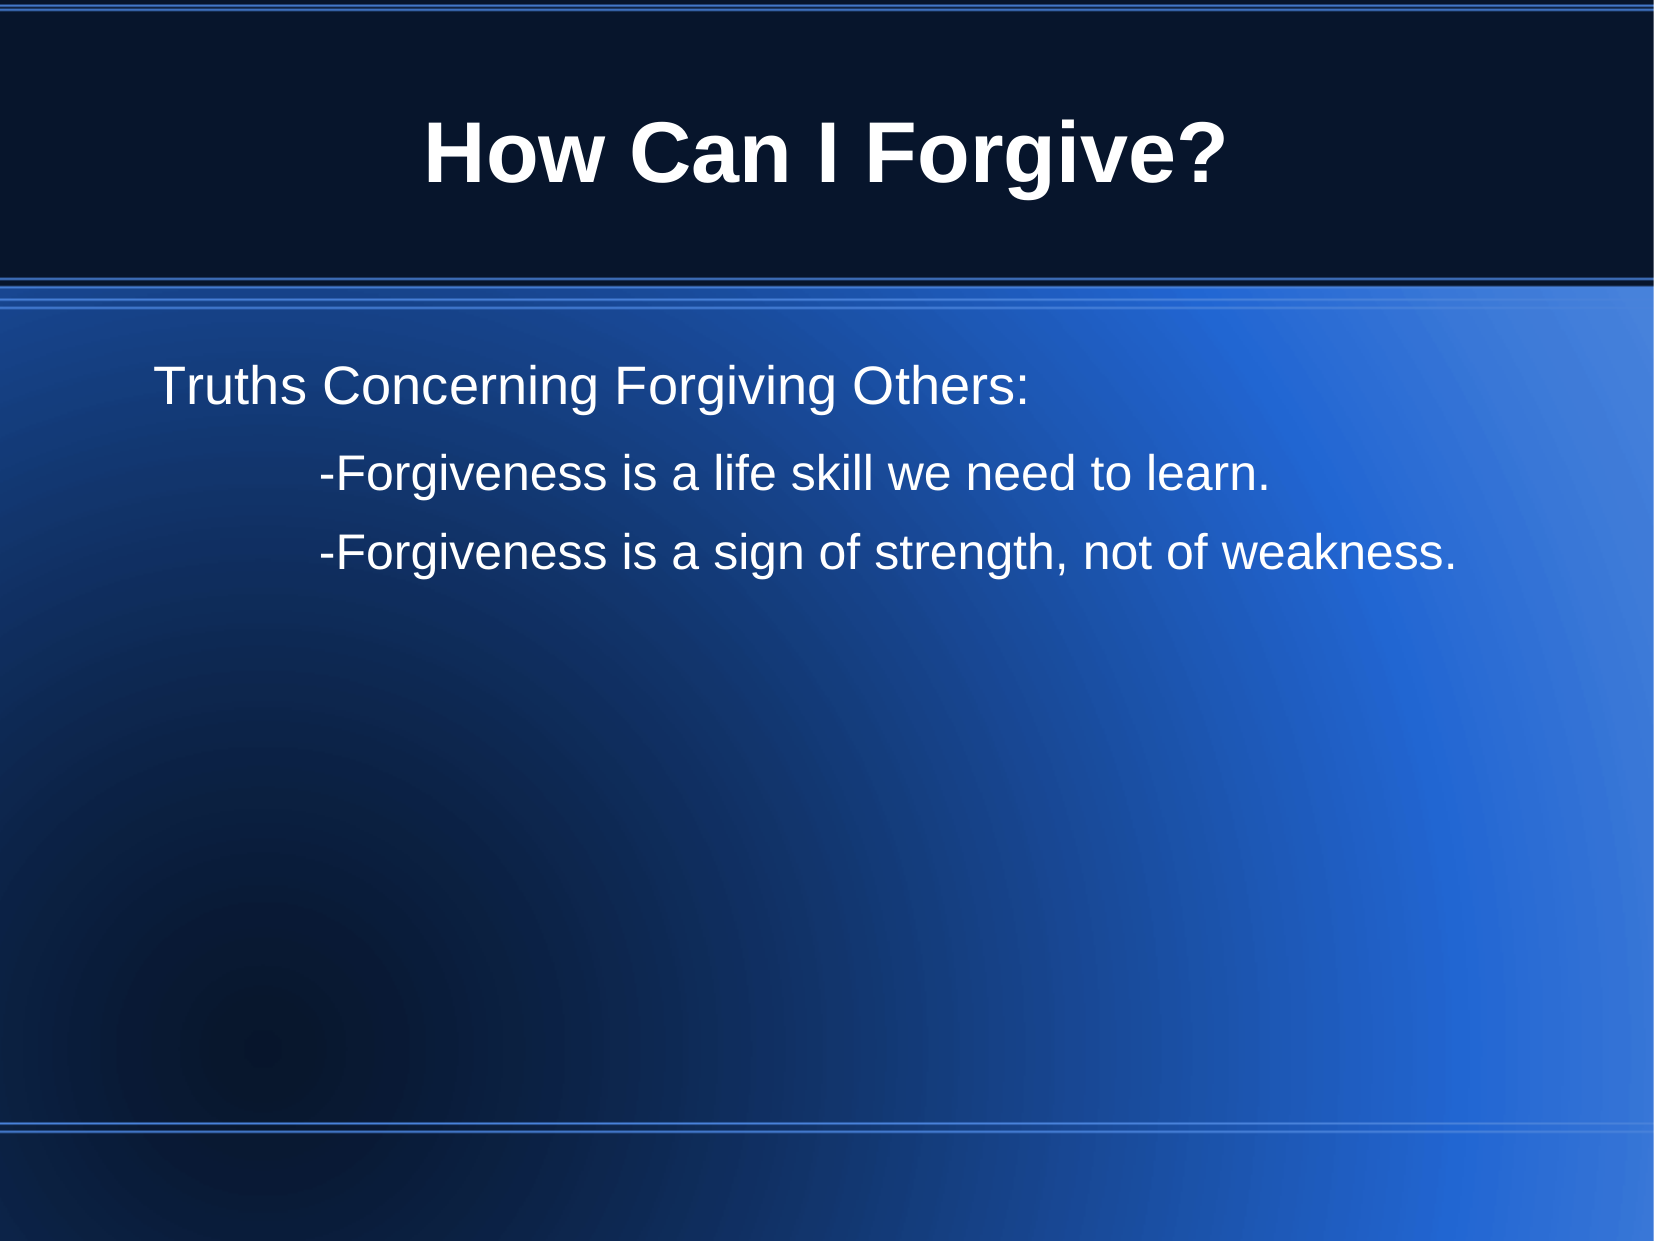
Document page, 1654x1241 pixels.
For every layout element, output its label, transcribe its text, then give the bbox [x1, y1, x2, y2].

title How Can I Forgive? [82, 49, 1571, 257]
list Truths Concerning Forgiving Others: -Forgiveness is a life skill we need to learn. -Forgiveness is a sign of strength, not of weakness. [82, 355, 1571, 1058]
picture [0, 0, 1654, 1241]
